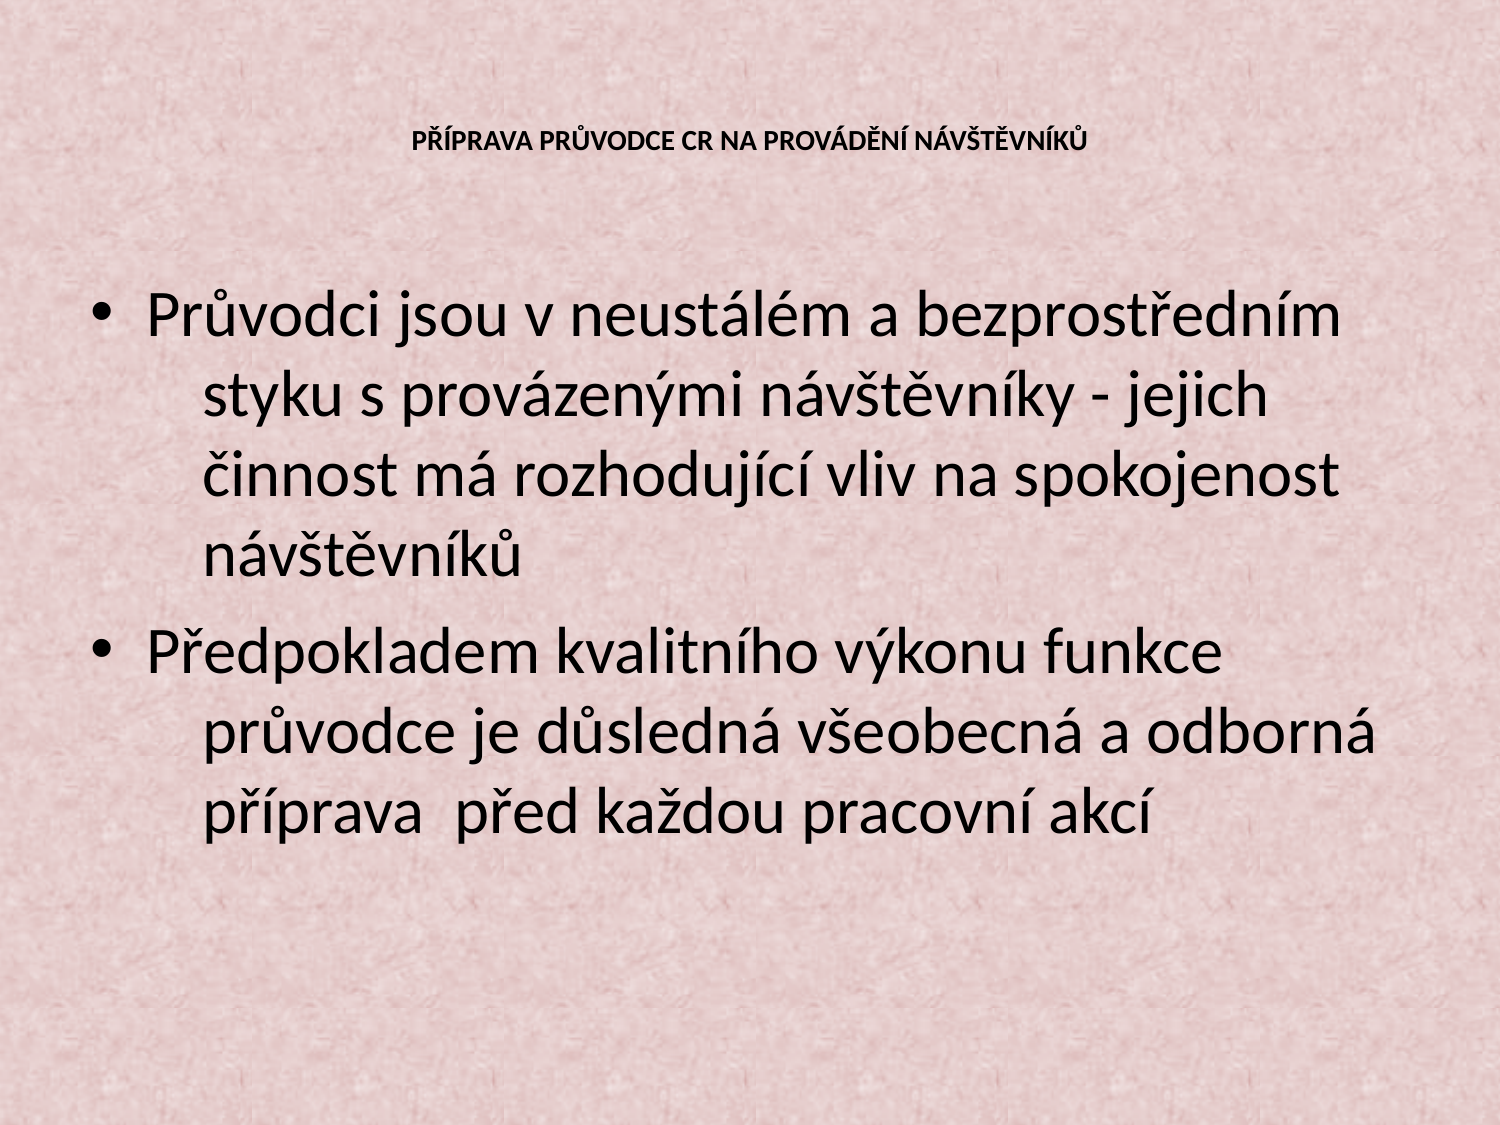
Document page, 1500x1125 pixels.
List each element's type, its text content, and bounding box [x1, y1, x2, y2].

list Průvodci jsou v neustálém a bezprostředním styku s provázenými návštěvníky - jejich činnost má rozhodující vliv na spokojenost návštěvníků Předpokladem kvalitního výkonu funkce průvodce je důsledná všeobecná a odborná příprava před každou pracovní akcí [75, 262, 1426, 1005]
title PŘÍPRAVA PRŮVODCE CR NA PROVÁDĚNÍ NÁVŠTĚVNÍKŮ [75, 45, 1426, 233]
